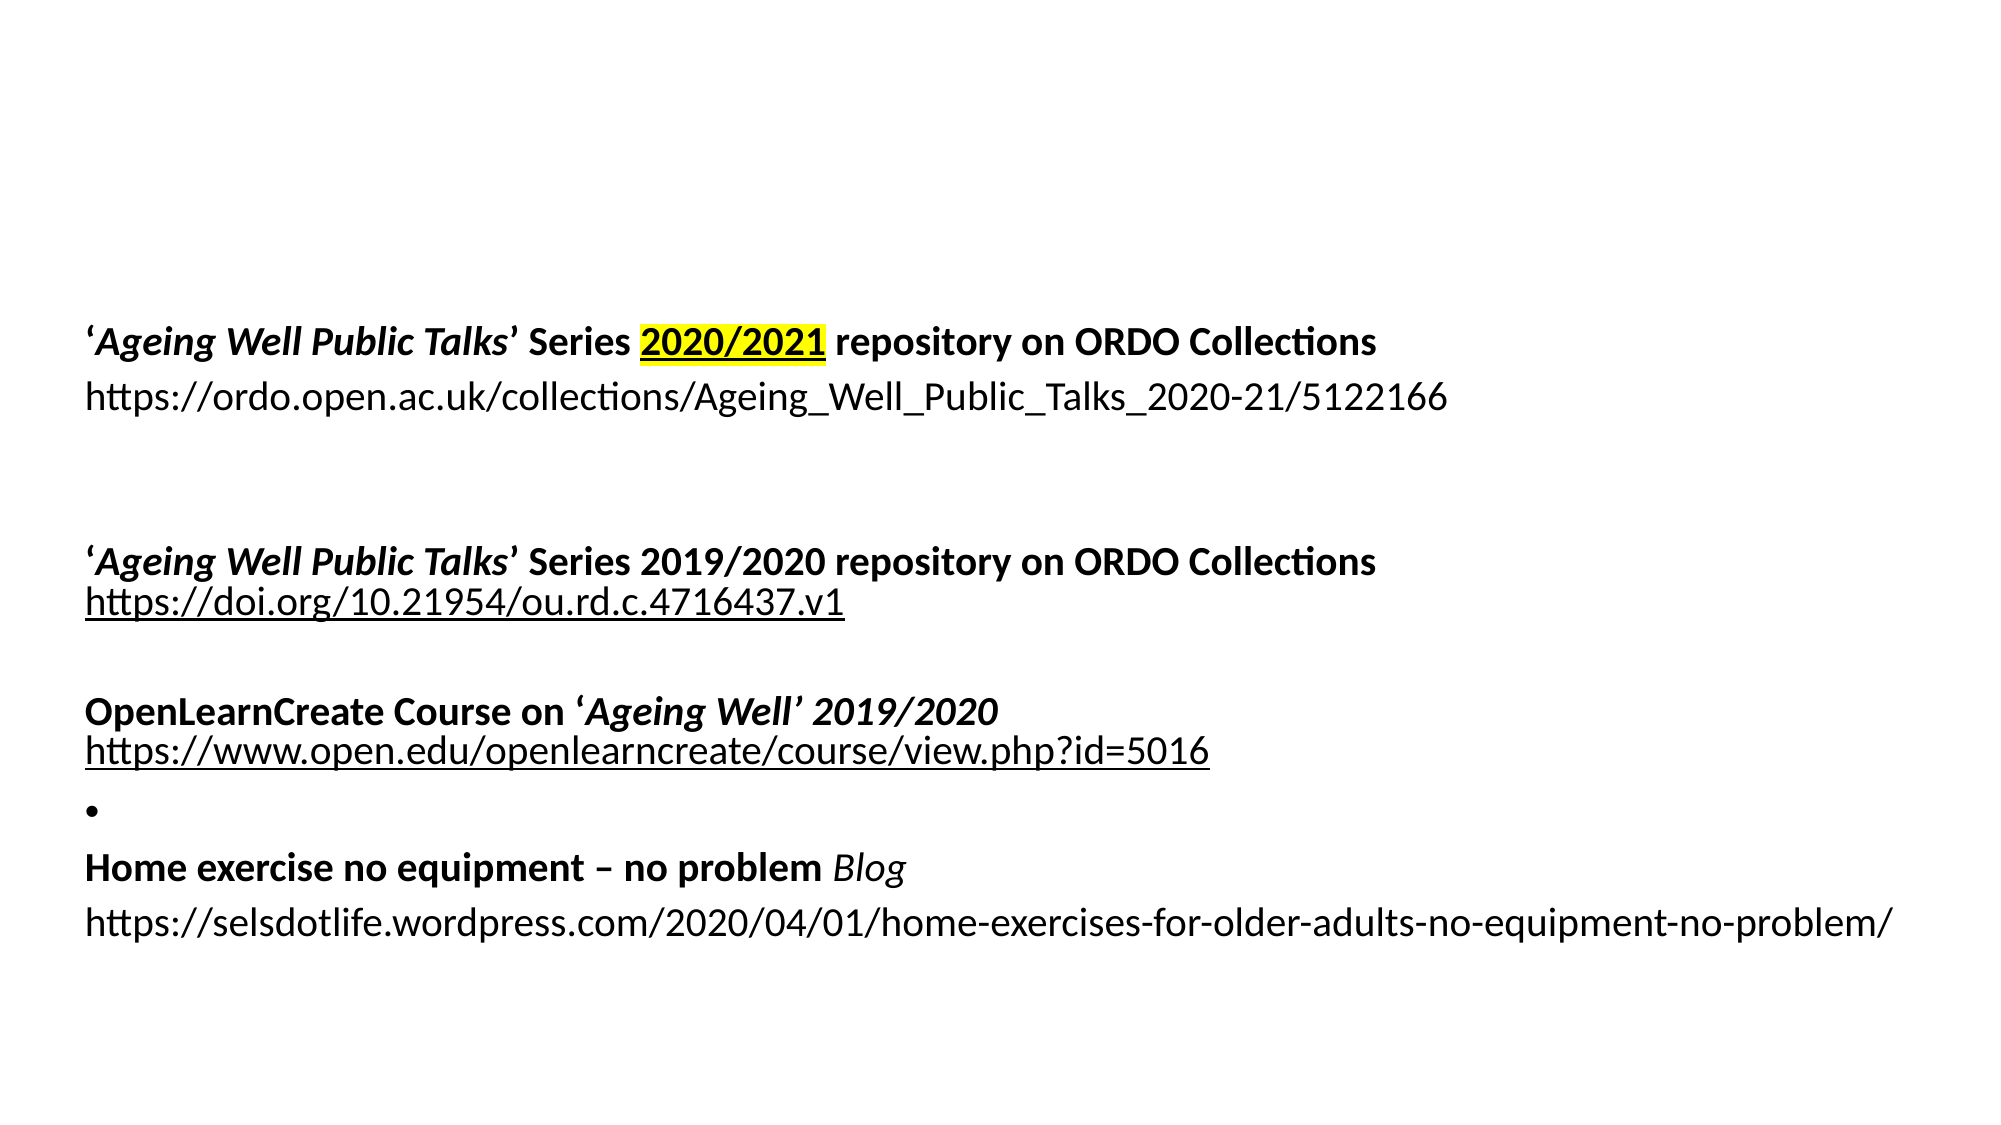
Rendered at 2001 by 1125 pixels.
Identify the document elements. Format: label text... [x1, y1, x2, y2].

list ‘Ageing Well Public Talks’ Series 2020/2021 repository on ORDO Collections https://ordo.open.ac.uk/collections/Ageing_Well_Public_Talks_2020-21/5122166 ‘Ageing Well Public Talks’ Series 2019/2020 repository on ORDO Collections https://doi.org/10.21954/ou.rd.c.4716437.v1 OpenLearnCreate Course on ‘Ageing Well’ 2019/2020 https://www.open.edu/openlearncreate/course/view.php?id=5016 Home exercise no equipment – no problem Blog https://selsdotlife.wordpress.com/2020/04/01/home-exercises-for-older-adults-no-equipment-no-problem/ [69, 201, 1948, 958]
